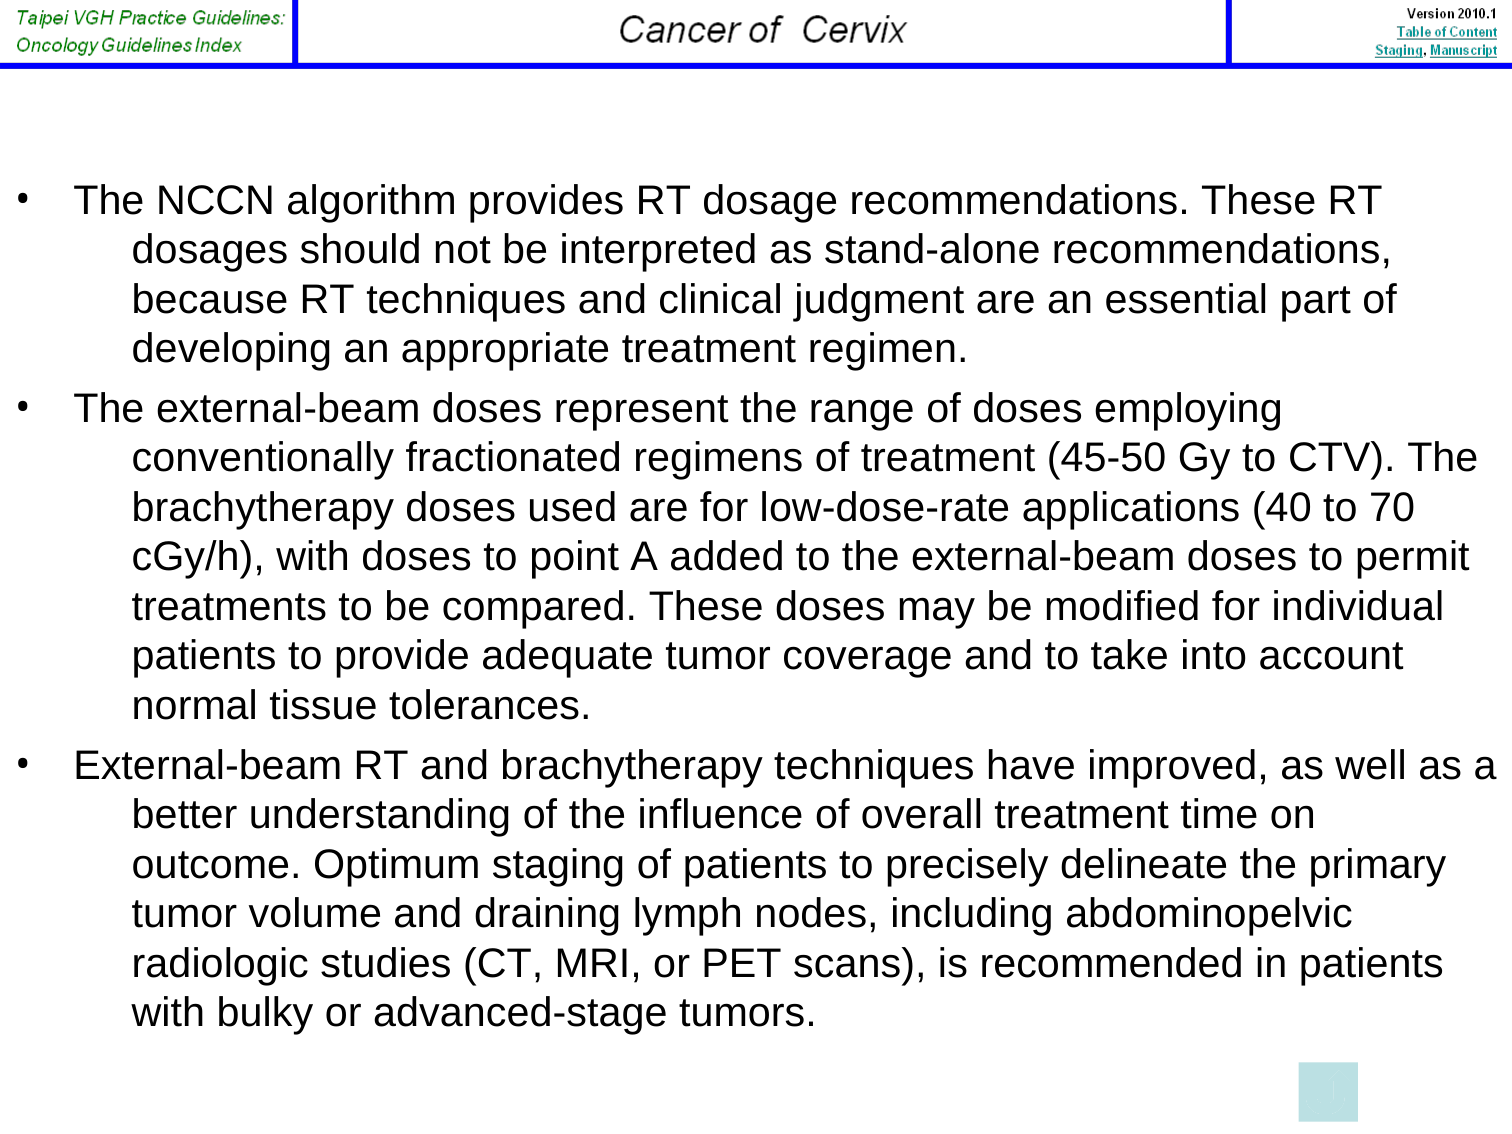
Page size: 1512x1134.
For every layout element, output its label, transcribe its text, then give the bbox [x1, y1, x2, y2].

list The NCCN algorithm provides RT dosage recommendations. These RT dosages should not be interpreted as stand-alone recommendations, because RT techniques and clinical judgment are an essential part of developing an appropriate treatment regimen. The external-beam doses represent the range of doses employing conventionally fractionated regimens of treatment (45-50 Gy to CTV). The brachytherapy doses used are for low-dose-rate applications (40 to 70 cGy/h), with doses to point A added to the external-beam doses to permit treatments to be compared. These doses may be modified for individual patients to provide adequate tumor coverage and to take into account normal tissue tolerances. External-beam RT and brachytherapy techniques have improved, as well as a better understanding of the influence of overall treatment time on outcome. Optimum staging of patients to precisely delineate the primary tumor volume and draining lymph nodes, including abdominopelvic radiologic studies (CT, MRI, or PET scans), is recommended in patients with bulky or advanced-stage tumors. [0, 165, 1512, 1052]
